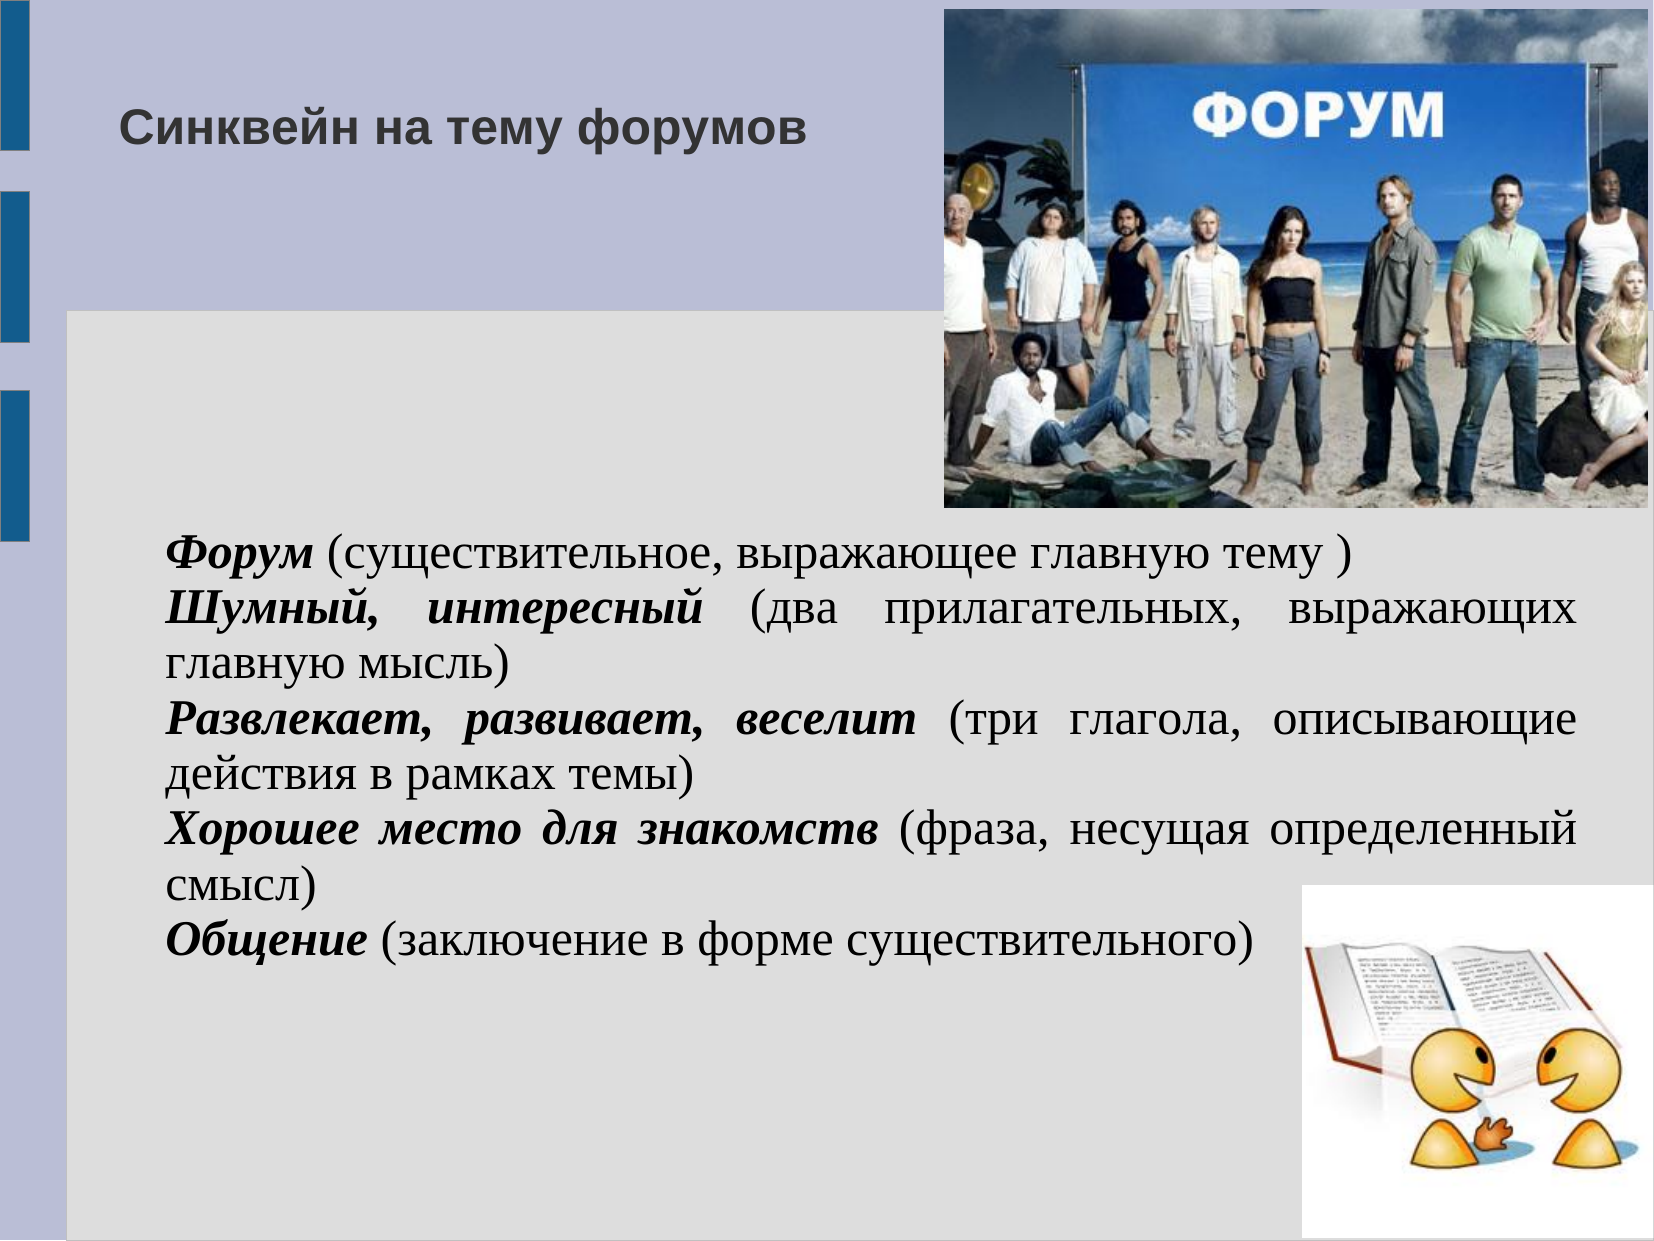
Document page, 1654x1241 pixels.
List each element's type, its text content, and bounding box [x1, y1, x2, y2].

picture [944, 9, 1648, 508]
title Синквейн на тему форумов [0, 23, 944, 231]
subtitle Форум (существительное, выражающее главную тему ) Шумный, интересный (два прилагательных, выражающих главную мысль) Развлекает, развивает, веселит (три глагола, описывающие действия в рамках темы) Хорошее место для знакомств (фраза, несущая определенный смысл) Общение (заключение в форме существительного) [165, 354, 1578, 1136]
picture [1302, 885, 1654, 1238]
